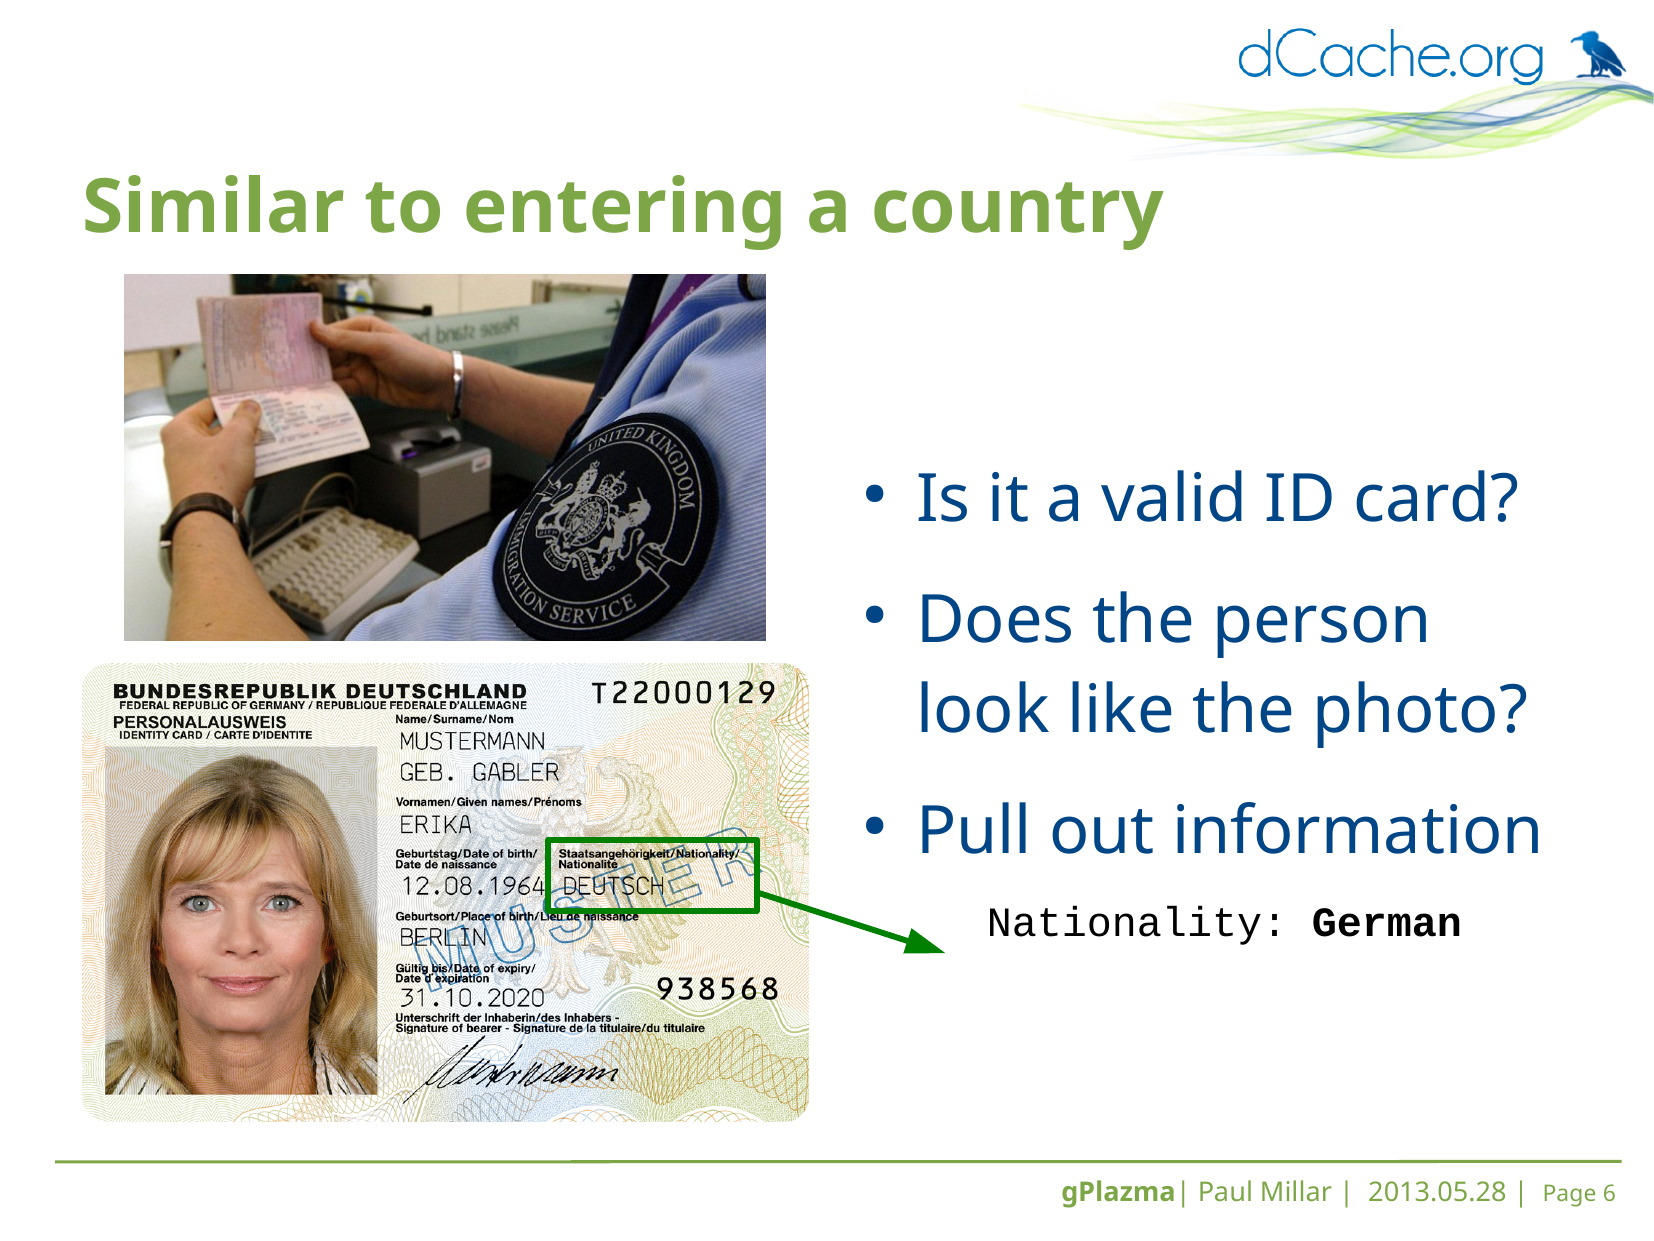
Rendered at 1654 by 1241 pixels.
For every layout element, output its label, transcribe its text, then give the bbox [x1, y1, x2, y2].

title Similar to entering a country [82, 155, 1605, 252]
picture [124, 274, 766, 641]
picture [956, 16, 1654, 169]
list Is it a valid ID card? Does the person look like the photo? Pull out information Nationality: German [845, 450, 1572, 1016]
picture [551, 843, 754, 908]
picture [82, 663, 809, 1122]
